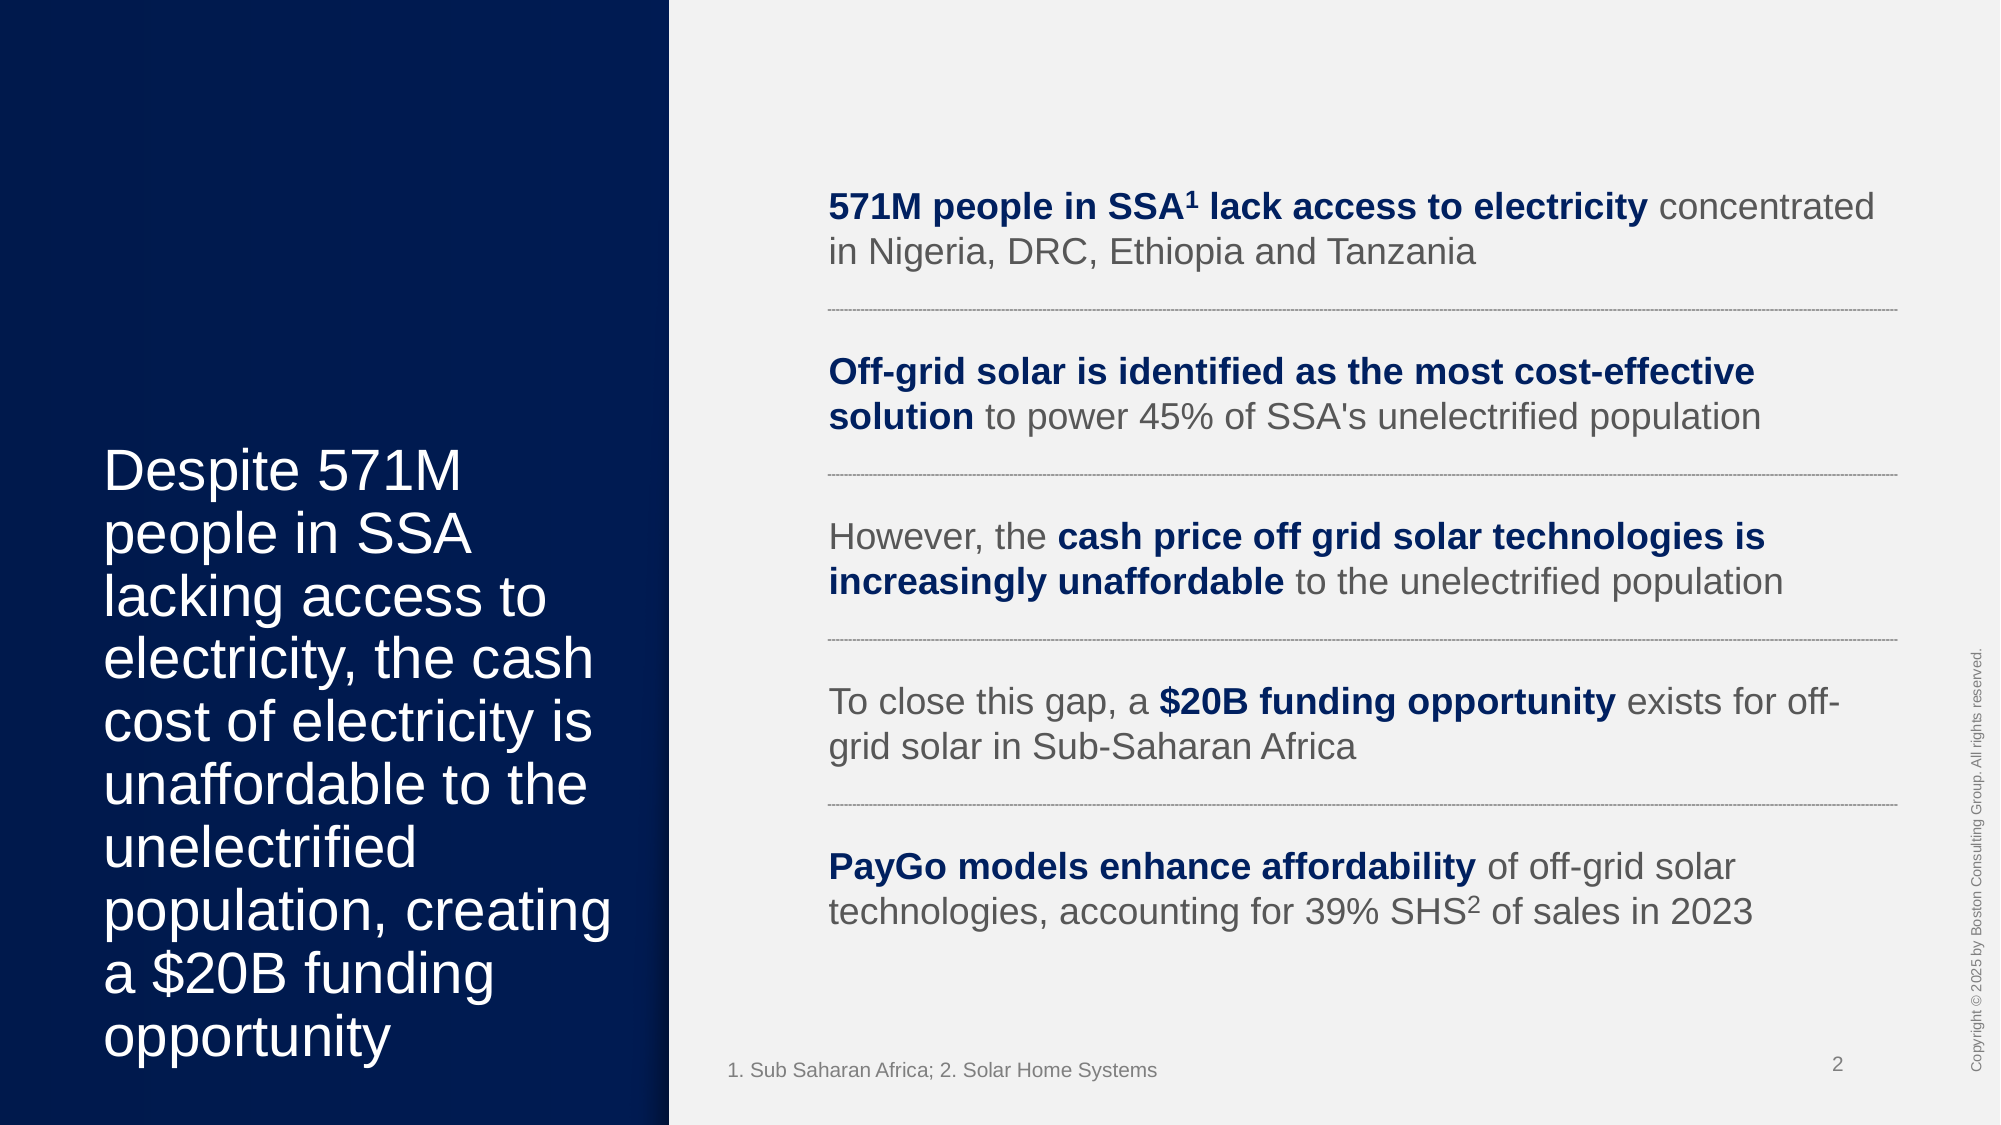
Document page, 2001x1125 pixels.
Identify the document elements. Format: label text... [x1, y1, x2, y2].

text_box PayGo models enhance affordability of off-grid solar technologies, accounting for 39% SHS2 of sales in 2023 [828, 842, 1897, 934]
text_box However, the cash price off grid solar technologies is increasingly unaffordable to the unelectrified population [828, 512, 1897, 604]
text_box Off-grid solar is identified as the most cost-effective solution to power 45% of SSA's unelectrified population [828, 347, 1897, 438]
text_box 571M people in SSA1 lack access to electricity concentrated in Nigeria, DRC, Ethiopia and Tanzania [828, 181, 1897, 273]
title Despite 571M people in SSA lacking access to electricity, the cash cost of electricity is unaffordable to the unelectrified population, creating a $20B funding opportunity [103, 439, 617, 686]
text_box To close this gap, a $20B funding opportunity exists for off-grid solar in Sub-Saharan Africa [828, 677, 1897, 769]
text_box 1. Sub Saharan Africa; 2. Solar Home Systems [727, 1059, 1897, 1082]
